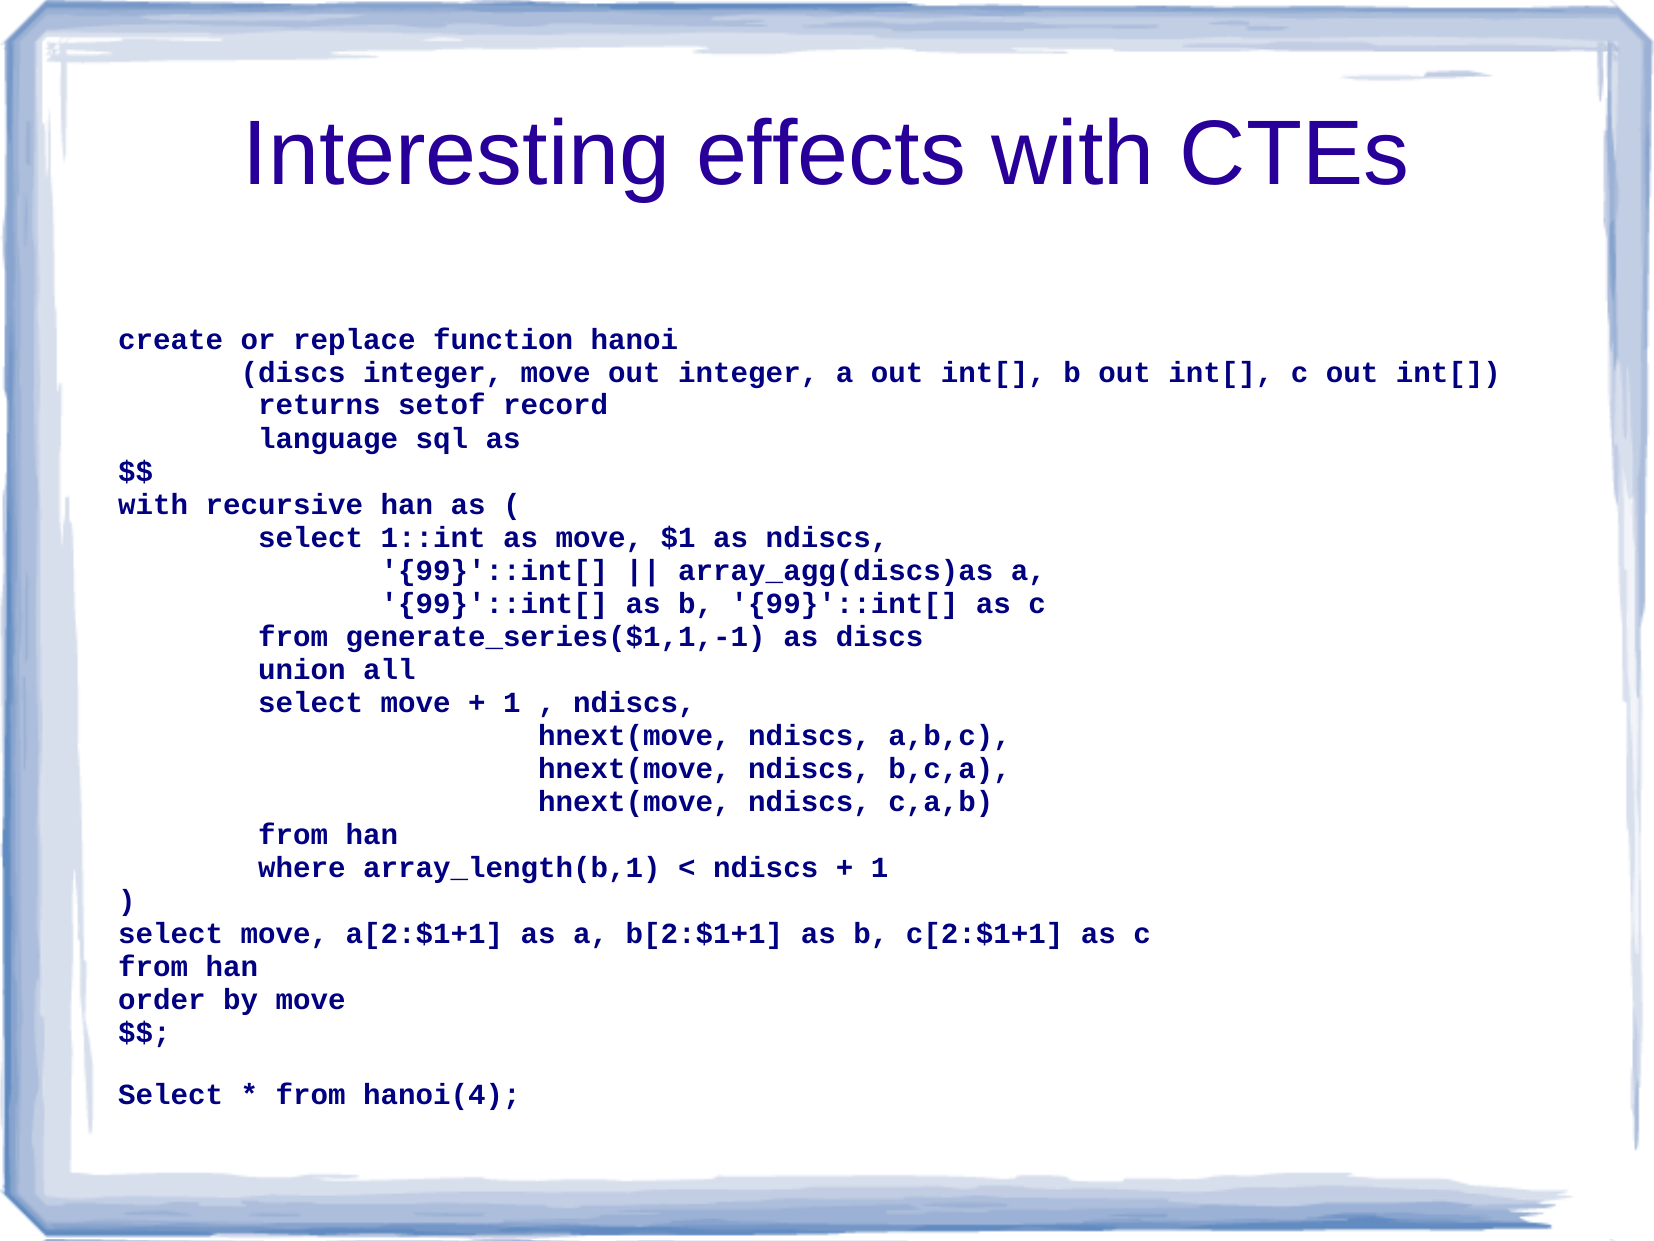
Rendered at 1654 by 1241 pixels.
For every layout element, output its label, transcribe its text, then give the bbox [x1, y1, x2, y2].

list create or replace function hanoi (discs integer, move out integer, a out int[], b out int[], c out int[]) returns setof record language sql as $$ with recursive han as ( select 1::int as move, $1 as ndiscs, '{99}'::int[] || array_agg(discs)as a, '{99}'::int[] as b, '{99}'::int[] as c from generate_series($1,1,-1) as discs union all select move + 1 , ndiscs, hnext(move, ndiscs, a,b,c), hnext(move, ndiscs, b,c,a), hnext(move, ndiscs, c,a,b) from han where array_length(b,1) < ndiscs + 1 ) select move, a[2:$1+1] as a, b[2:$1+1] as b, c[2:$1+1] as c from han order by move $$; Select * from hanoi(4); [118, 324, 1571, 1114]
title Interesting effects with CTEs [82, 56, 1571, 250]
picture [0, 0, 1654, 1241]
